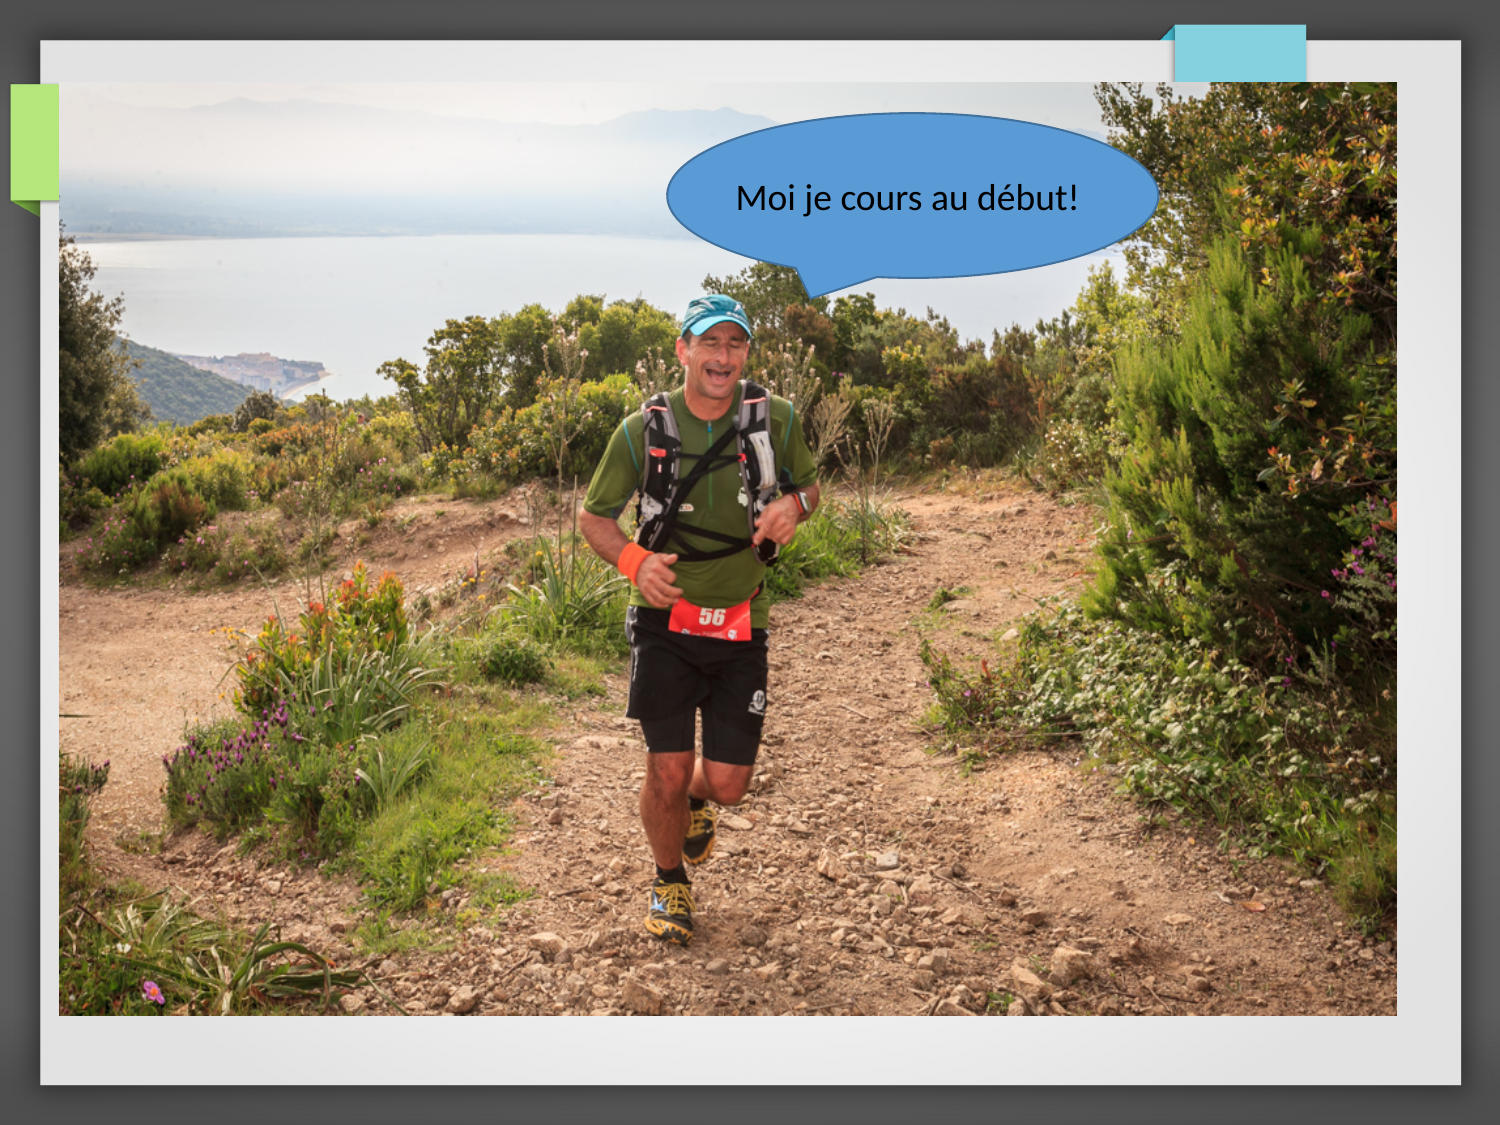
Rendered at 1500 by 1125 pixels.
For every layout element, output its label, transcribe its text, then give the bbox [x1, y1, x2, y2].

text_box [1152, 176, 1159, 215]
text_box [667, 113, 1141, 299]
picture [0, 0, 1500, 1125]
text_box Moi je cours au début! [720, 165, 1152, 226]
